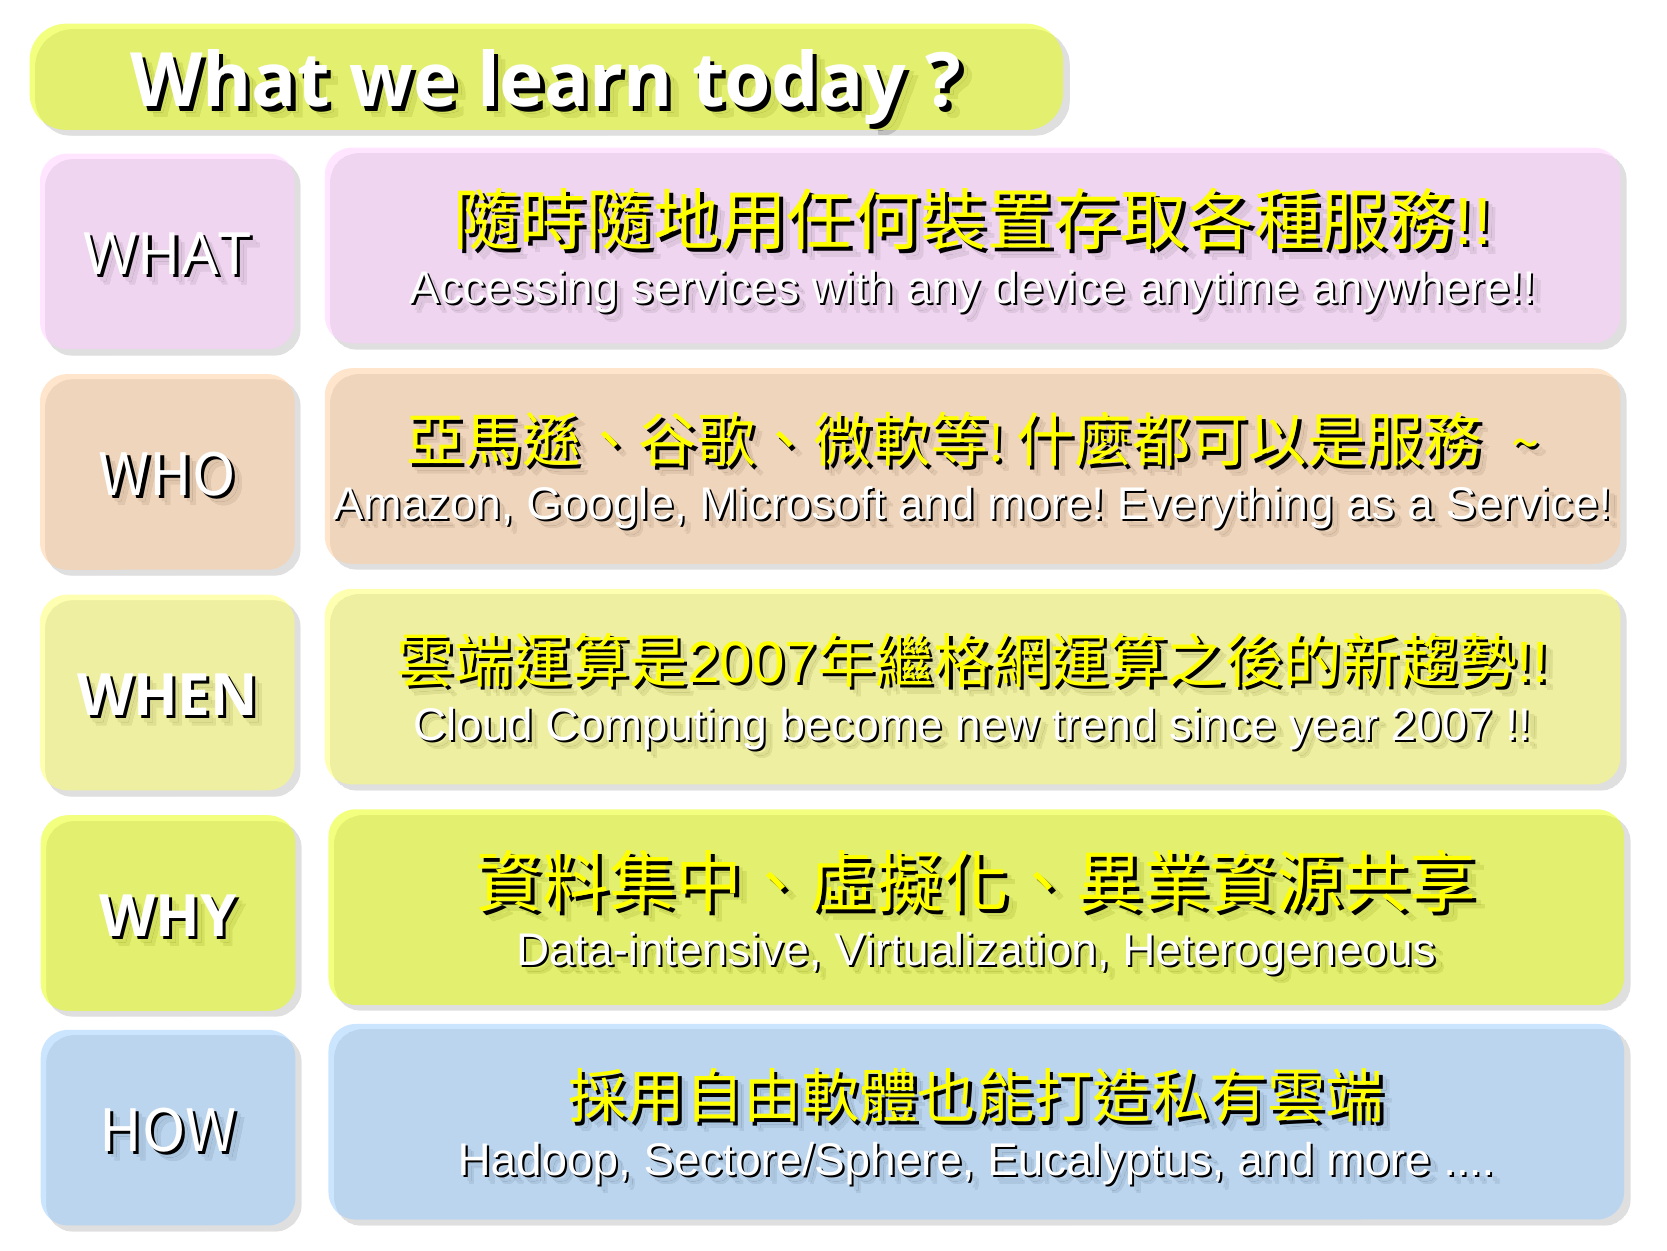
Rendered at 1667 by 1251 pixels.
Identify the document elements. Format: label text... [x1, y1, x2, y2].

text_box WHO [40, 374, 295, 570]
text_box 雲端運算是2007年繼格網運算之後的新趨勢!! Cloud Computing become new trend since year 2007 !! [324, 588, 1621, 785]
text_box WHEN [40, 594, 295, 791]
text_box What we learn today ? [29, 23, 1064, 130]
text_box WHAT [40, 153, 295, 350]
text_box HOW [40, 1029, 296, 1226]
text_box 採用自由軟體也能打造私有雲端 Hadoop, Sectore/Sphere, Eucalyptus, and more .... [328, 1023, 1625, 1220]
text_box WHY [40, 815, 296, 1011]
text_box 亞馬遜、谷歌、微軟等! 什麼都可以是服務 ~ Amazon, Google, Microsoft and more! Everything as a Service! [324, 368, 1621, 564]
text_box 隨時隨地用任何裝置存取各種服務!! Accessing services with any device anytime anywhere!! [324, 147, 1621, 344]
text_box 資料集中、虛擬化、異業資源共享 Data-intensive, Virtualization, Heterogeneous [328, 809, 1625, 1005]
